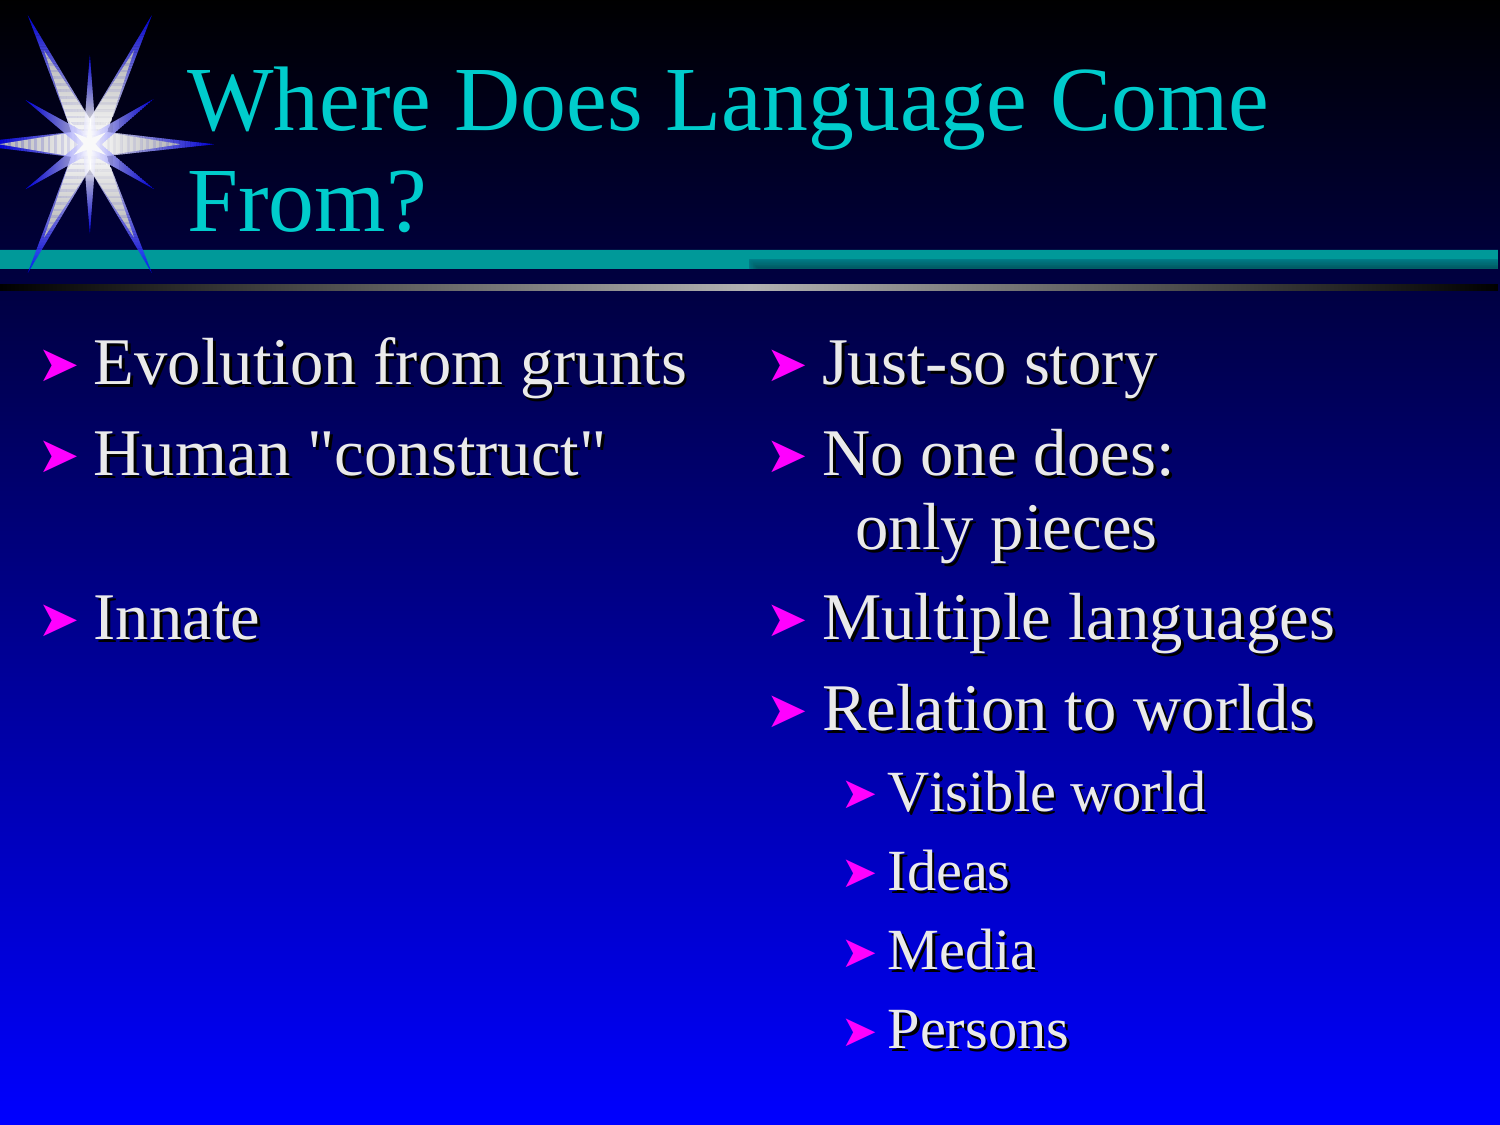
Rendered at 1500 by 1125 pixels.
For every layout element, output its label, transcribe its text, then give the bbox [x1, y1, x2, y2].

text_box æ [35, 37, 44, 42]
text_box æ [36, 246, 44, 251]
text_box æ [135, 246, 144, 251]
title Where Does Language Come From? [187, 48, 1463, 252]
list Just-so story No one does: only pieces Multiple languages Relation to worlds Visible world Ideas Media Persons [765, 324, 1388, 1062]
text_box æ [135, 37, 144, 42]
list Evolution from grunts Human "construct" Innate [37, 324, 735, 1001]
